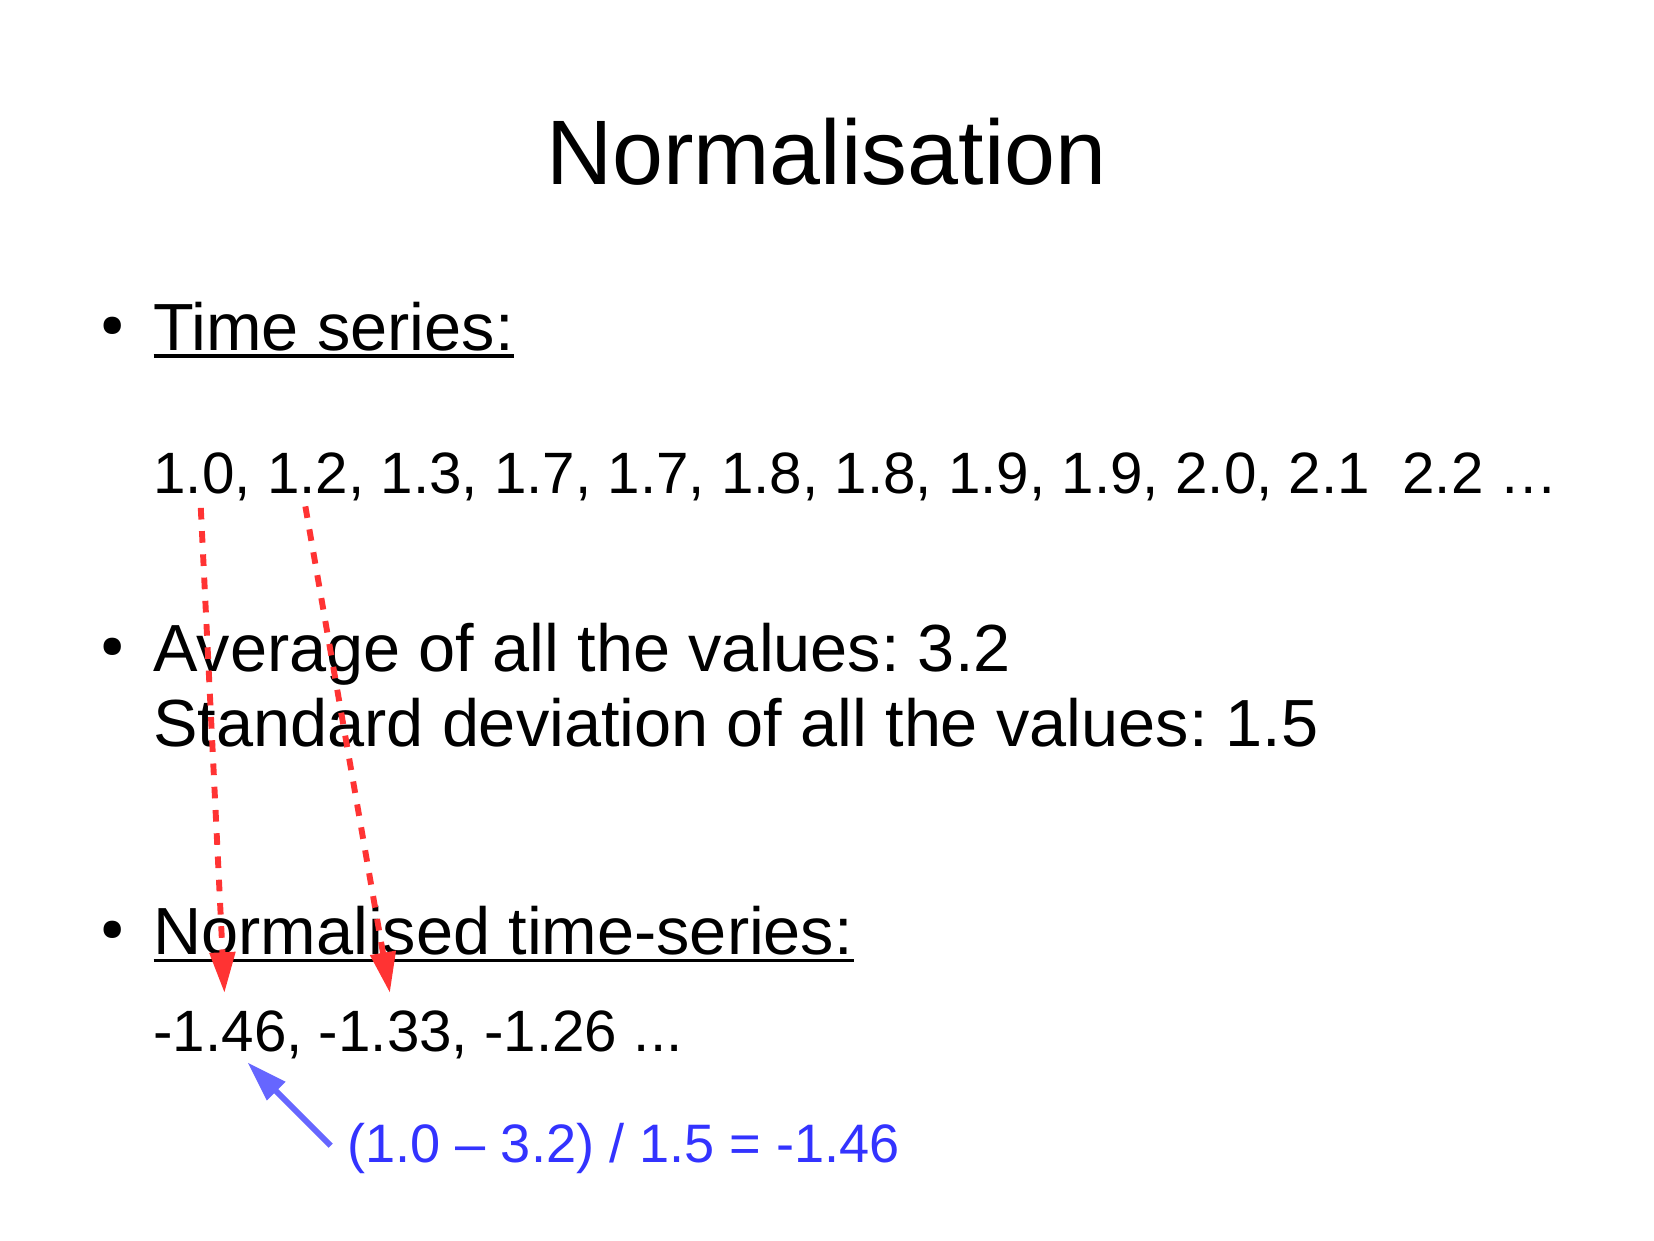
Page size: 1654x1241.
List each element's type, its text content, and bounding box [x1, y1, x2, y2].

title Normalisation [82, 49, 1571, 257]
list Time series: 1.0, 1.2, 1.3, 1.7, 1.7, 1.8, 1.8, 1.9, 1.9, 2.0, 2.1 2.2 … Average of all the values: 3.2 Standard deviation of all the values: 1.5 Normalised time-series: -1.46, -1.33, -1.26 ... [82, 290, 1571, 1109]
text_box (1.0 – 3.2) / 1.5 = -1.46 [332, 1105, 916, 1182]
